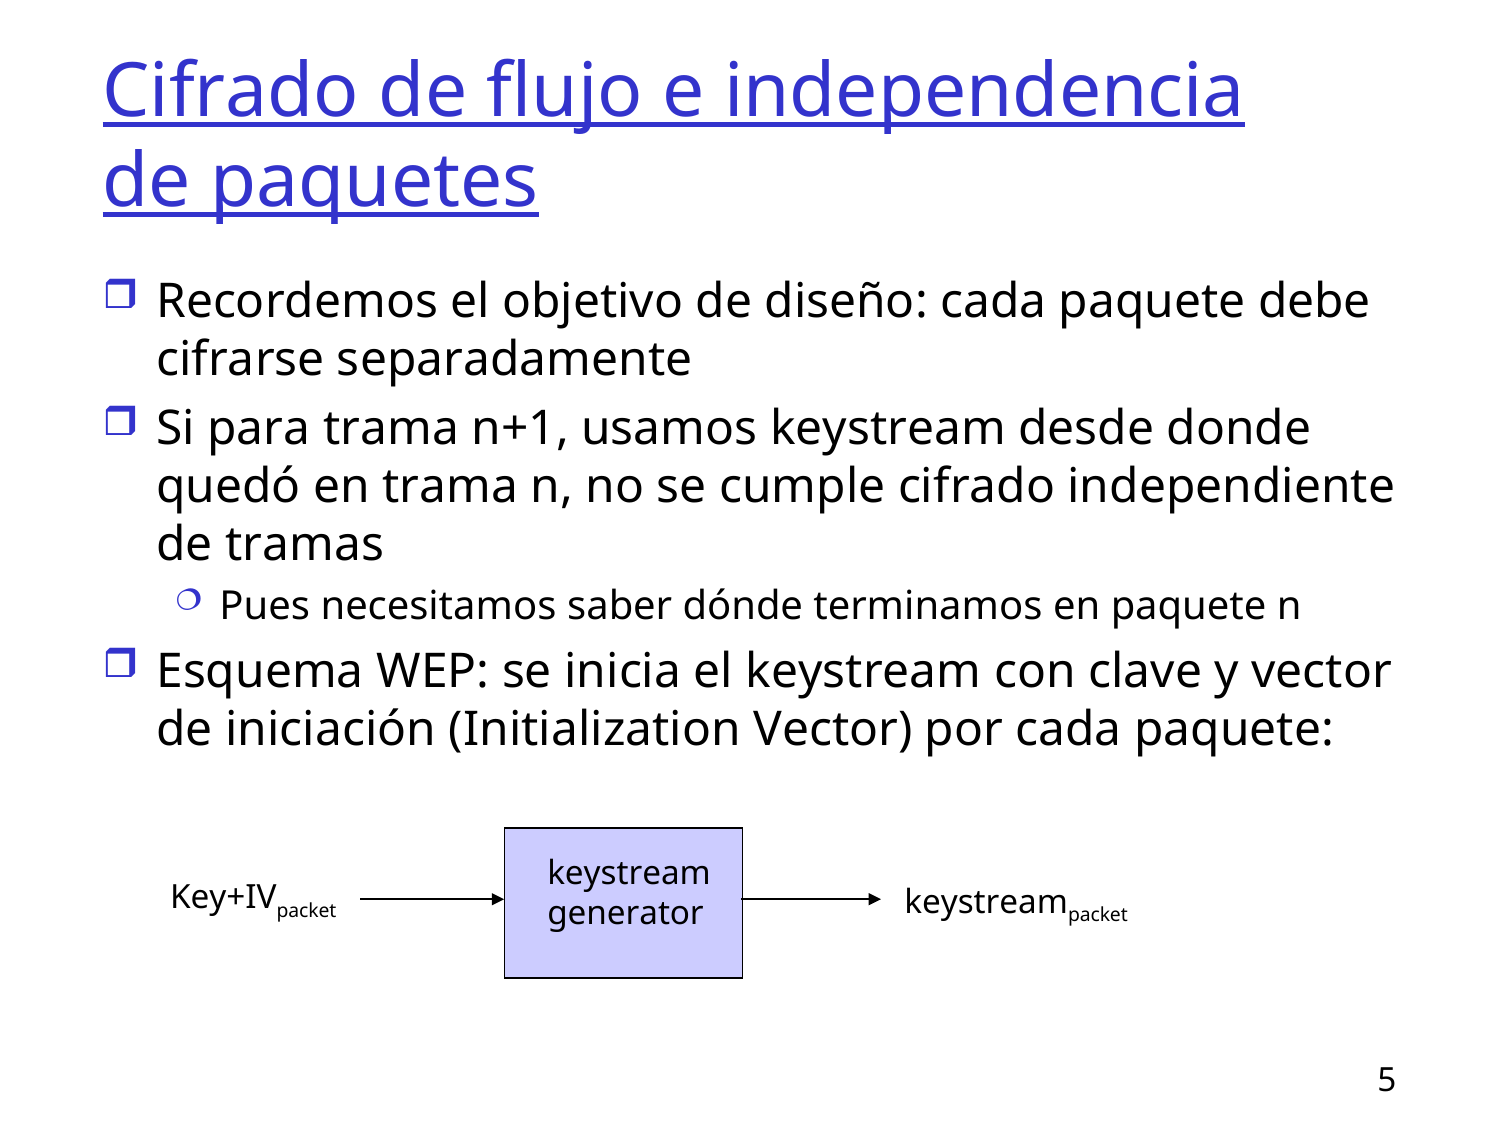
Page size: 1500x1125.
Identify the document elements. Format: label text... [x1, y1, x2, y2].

title Cifrado de flujo e independencia de paquetes [87, 33, 1363, 229]
text_box Key+IVpacket [155, 867, 352, 929]
list Recordemos el objetivo de diseño: cada paquete debe cifrarse separadamente Si para trama n+1, usamos keystream desde donde quedó en trama n, no se cumple cifrado independiente de tramas Pues necesitamos saber dónde terminamos en paquete n Esquema WEP: se inicia el keystream con clave y vector de iniciación (Initialization Vector) por cada paquete: [87, 262, 1453, 810]
text_box keystream generator [532, 843, 727, 940]
text_box [504, 827, 743, 978]
text_box keystreampacket [889, 872, 1143, 934]
